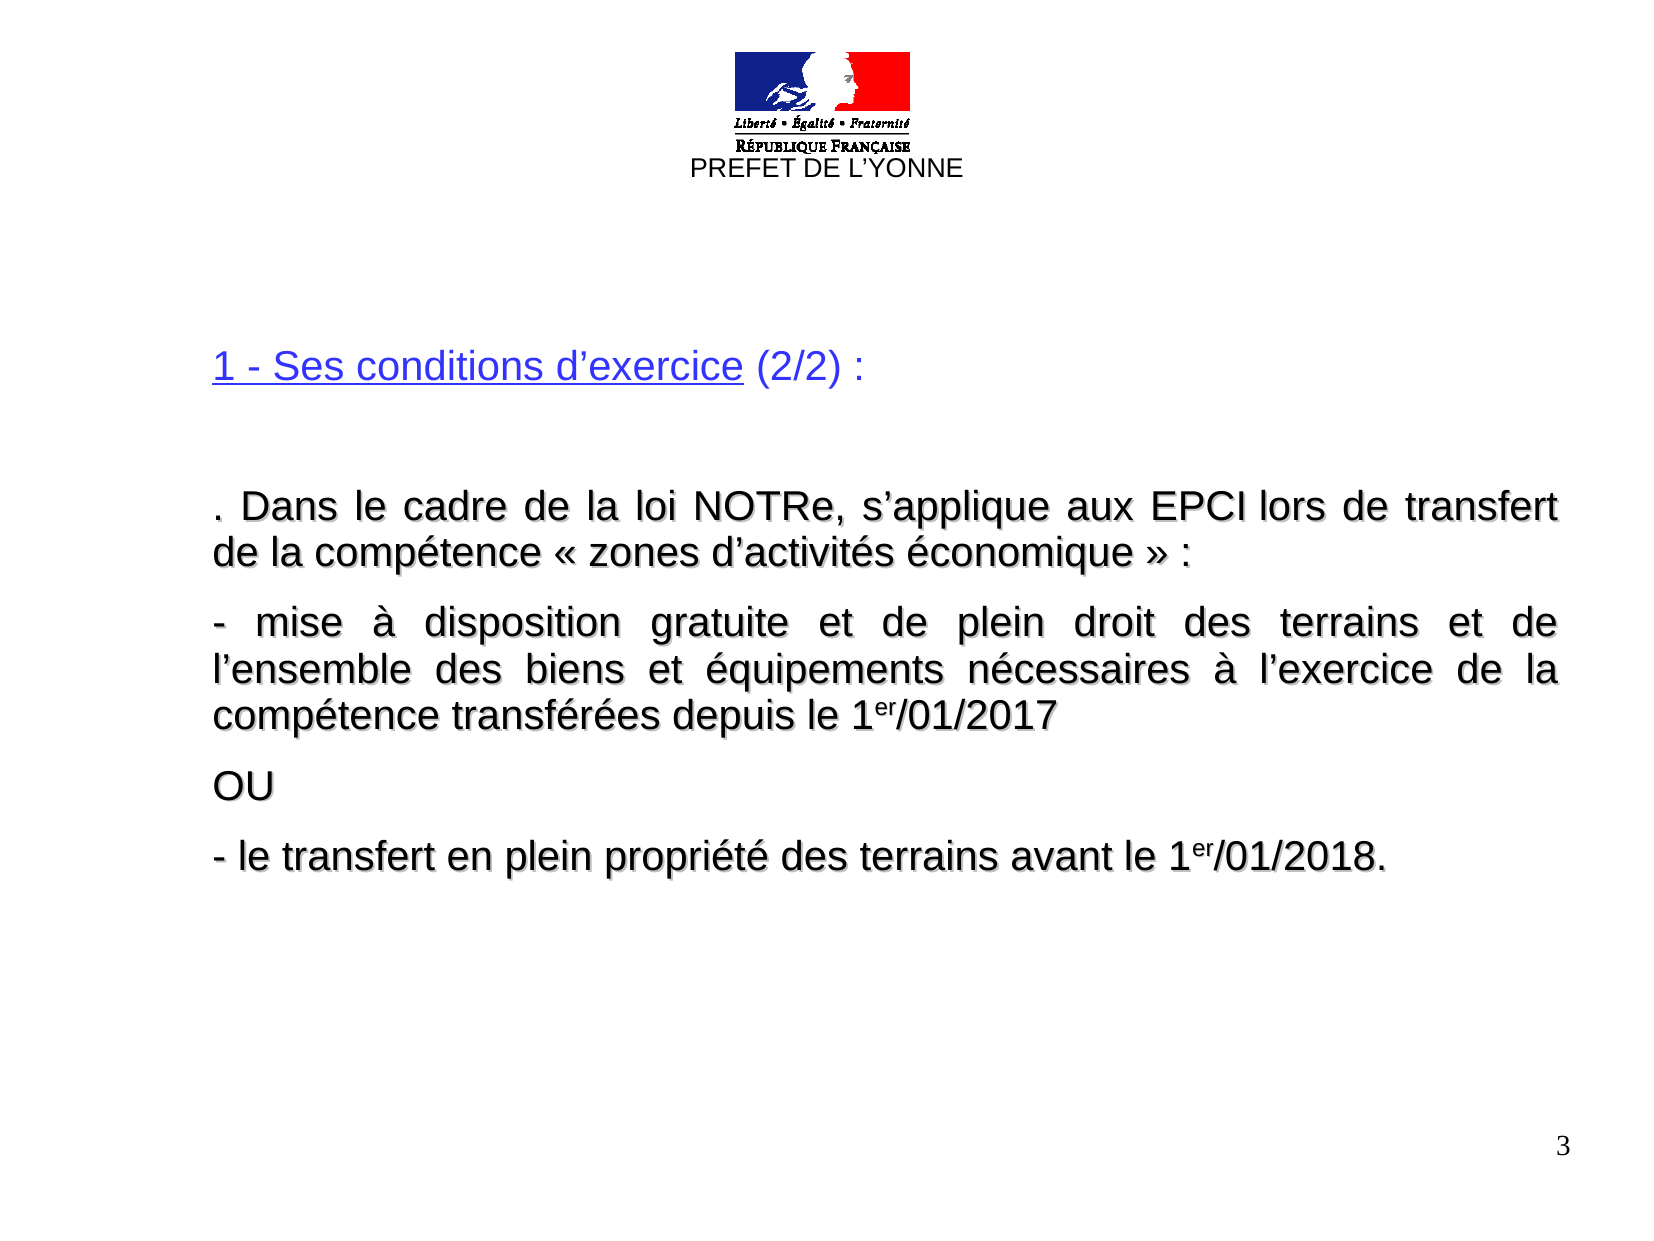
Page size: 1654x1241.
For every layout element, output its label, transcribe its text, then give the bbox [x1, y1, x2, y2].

title PREFET DE L’YONNE [82, 49, 1571, 257]
chart [733, 49, 910, 154]
list 1 - Ses conditions d’exercice (2/2) : . Dans le cadre de la loi NOTRe, s’applique aux EPCI lors de transfert de la compétence « zones d’activités économique » : - mise à disposition gratuite et de plein droit des terrains et de l’ensemble des biens et équipements nécessaires à l’exercice de la compétence transférées depuis le 1er/01/2017 OU - le transfert en plein propriété des terrains avant le 1er/01/2018. [70, 200, 1559, 1158]
